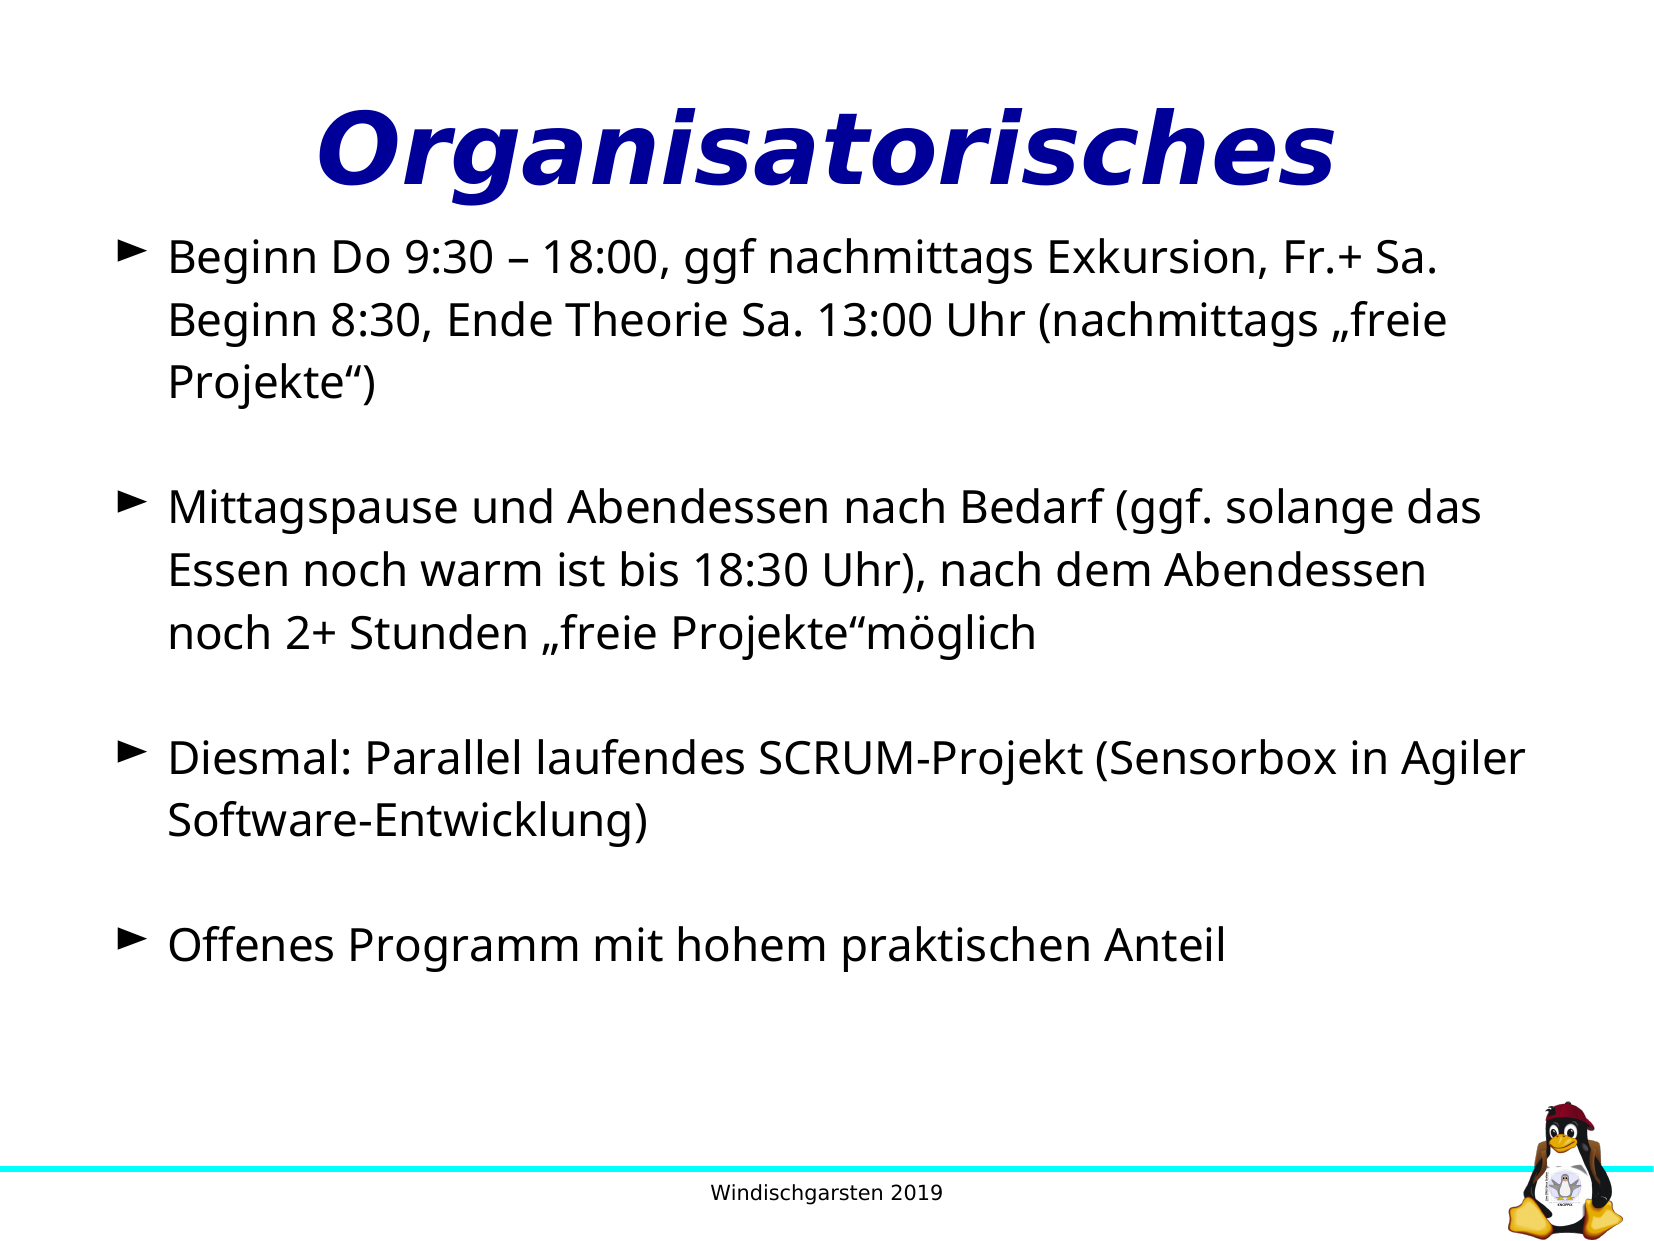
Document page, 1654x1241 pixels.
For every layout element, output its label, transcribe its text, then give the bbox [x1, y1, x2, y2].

list Beginn Do 9:30 – 18:00, ggf nachmittags Exkursion, Fr.+ Sa. Beginn 8:30, Ende Theorie Sa. 13:00 Uhr (nachmittags „freie Projekte“) Mittagspause und Abendessen nach Bedarf (ggf. solange das Essen noch warm ist bis 18:30 Uhr), nach dem Abendessen noch 2+ Stunden „freie Projekte“möglich Diesmal: Parallel laufendes SCRUM-Projekt (Sensorbox in Agiler Software-Entwicklung) Offenes Programm mit hohem praktischen Anteil [96, 224, 1536, 1168]
title Organisatorisches [121, 46, 1534, 224]
picture [1505, 1100, 1625, 1241]
